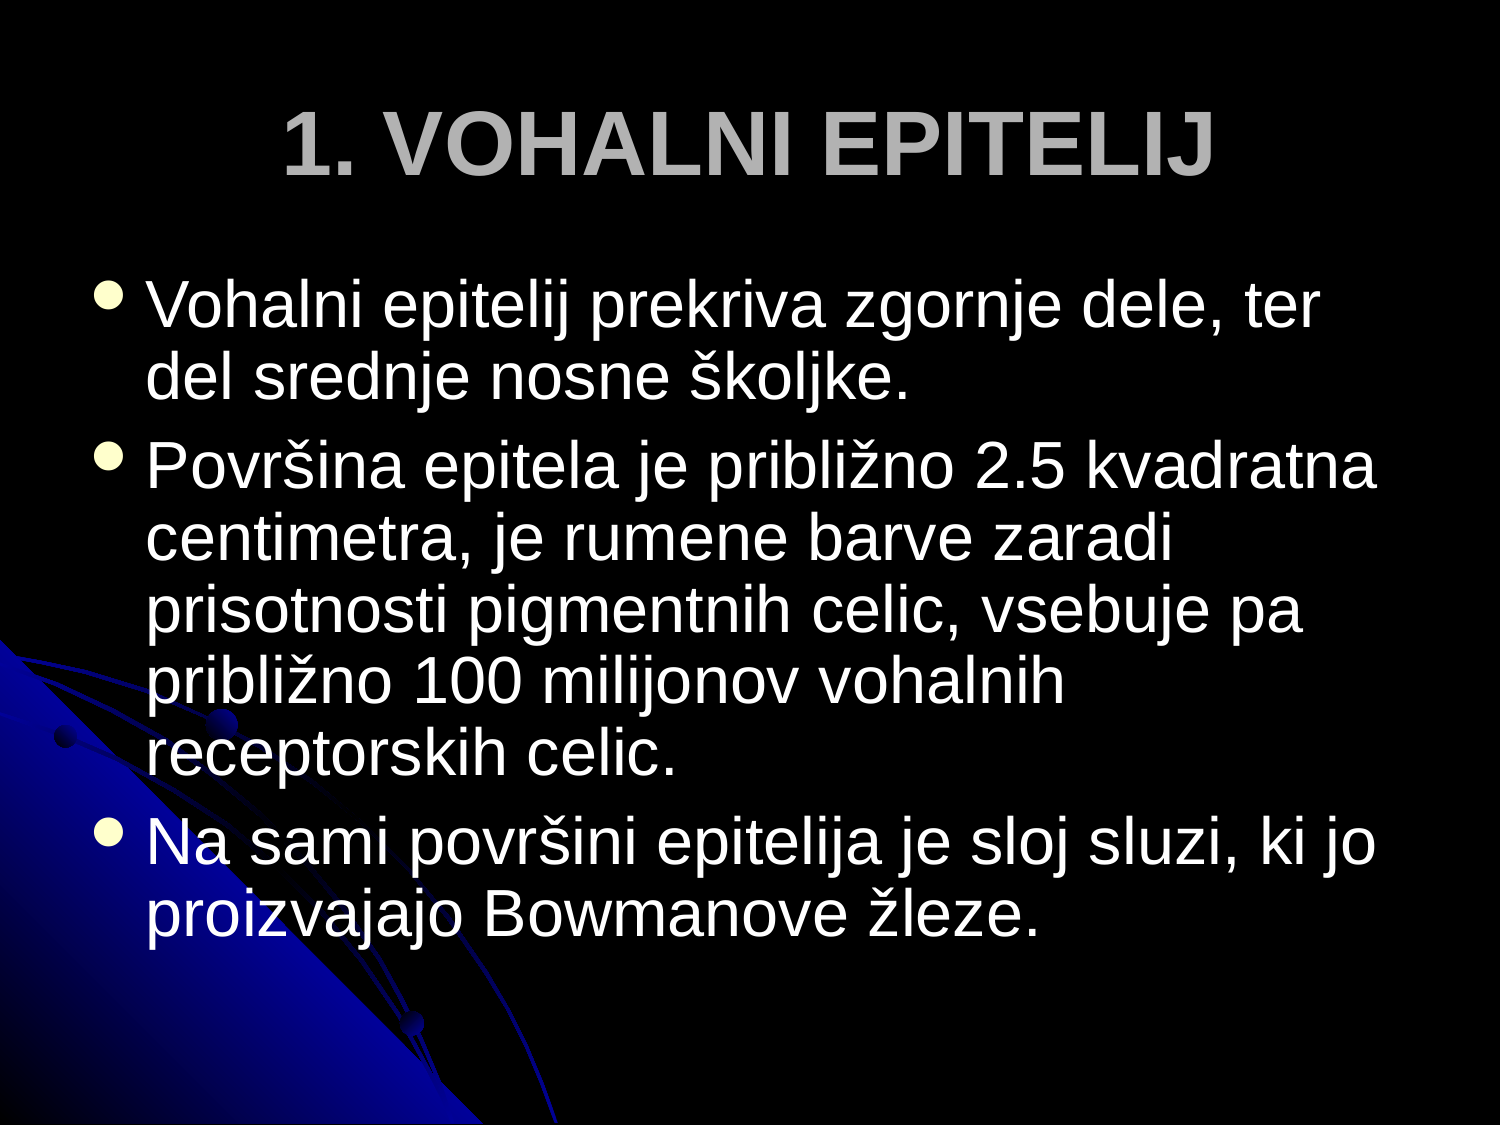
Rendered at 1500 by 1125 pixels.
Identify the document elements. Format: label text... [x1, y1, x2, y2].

title 1. VOHALNI EPITELIJ [75, 37, 1425, 241]
list Vohalni epitelij prekriva zgornje dele, ter del srednje nosne školjke. Površina epitela je približno 2.5 kvadratna centimetra, je rumene barve zaradi prisotnosti pigmentnih celic, vsebuje pa približno 100 milijonov vohalnih receptorskih celic. Na sami površini epitelija je sloj sluzi, ki jo proizvajajo Bowmanove žleze. [75, 262, 1425, 959]
